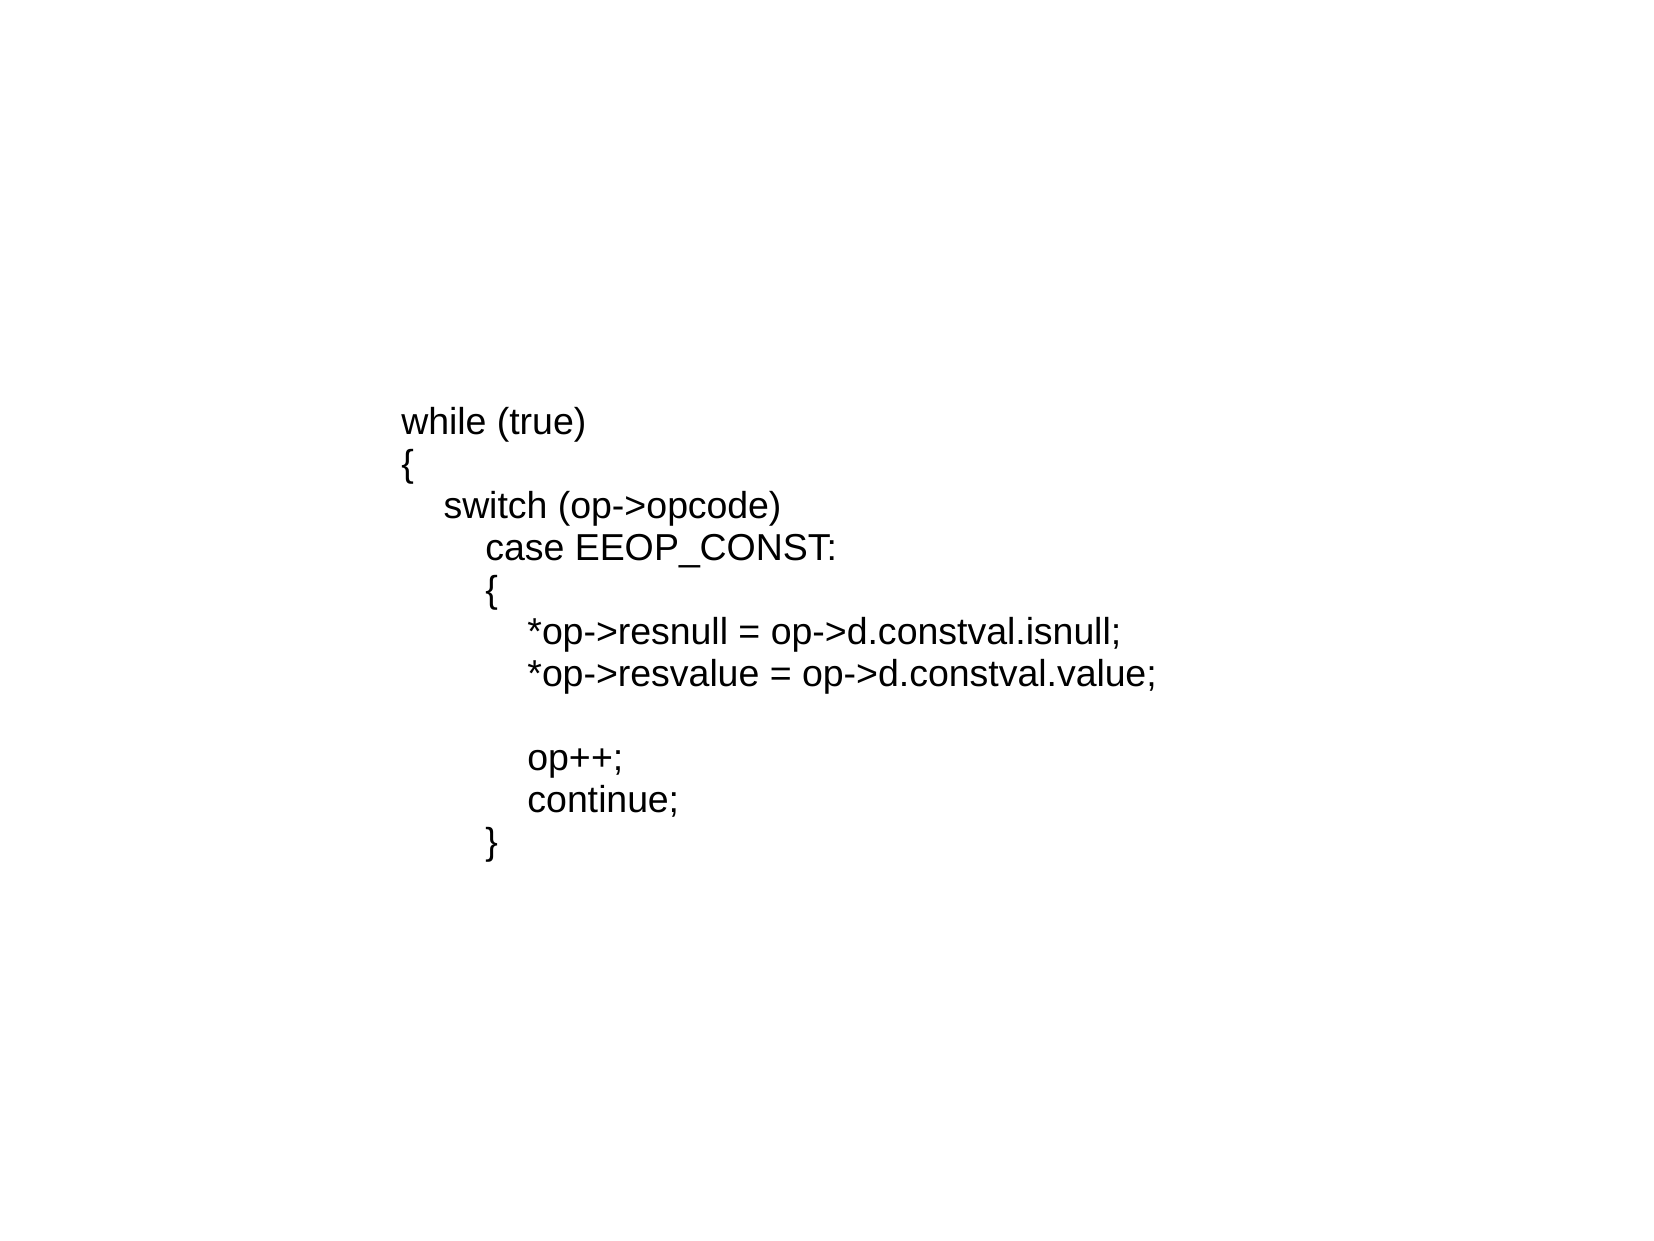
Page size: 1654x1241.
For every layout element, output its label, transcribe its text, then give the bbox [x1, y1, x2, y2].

text_box while (true) { switch (op->opcode) case EEOP_CONST: { *op->resnull = op->d.constval.isnull; *op->resvalue = op->d.constval.value; op++; continue; } [386, 393, 1271, 913]
